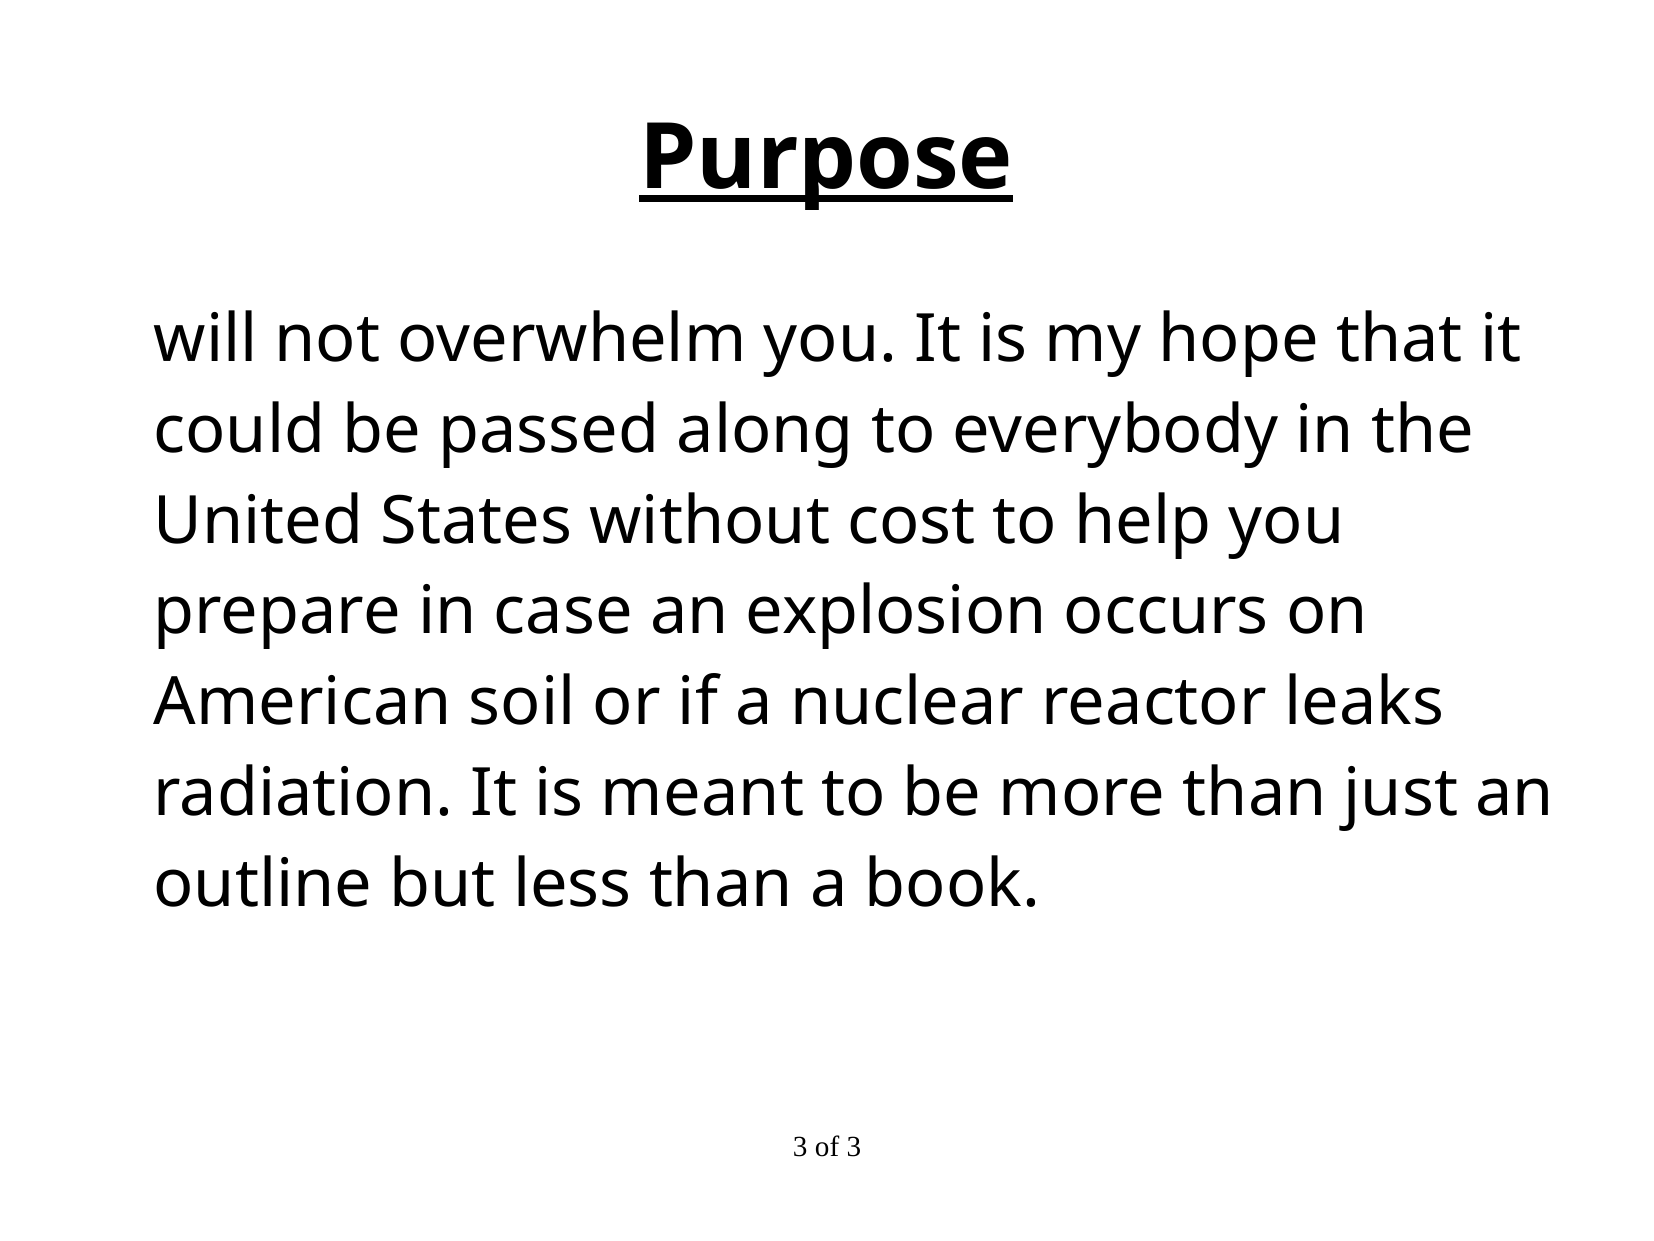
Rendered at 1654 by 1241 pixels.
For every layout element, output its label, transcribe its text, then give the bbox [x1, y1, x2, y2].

list will not overwhelm you. It is my hope that it could be passed along to everybody in the United States without cost to help you prepare in case an explosion occurs on American soil or if a nuclear reactor leaks radiation. It is meant to be more than just an outline but less than a book. [82, 290, 1571, 1010]
title Purpose [82, 49, 1571, 257]
